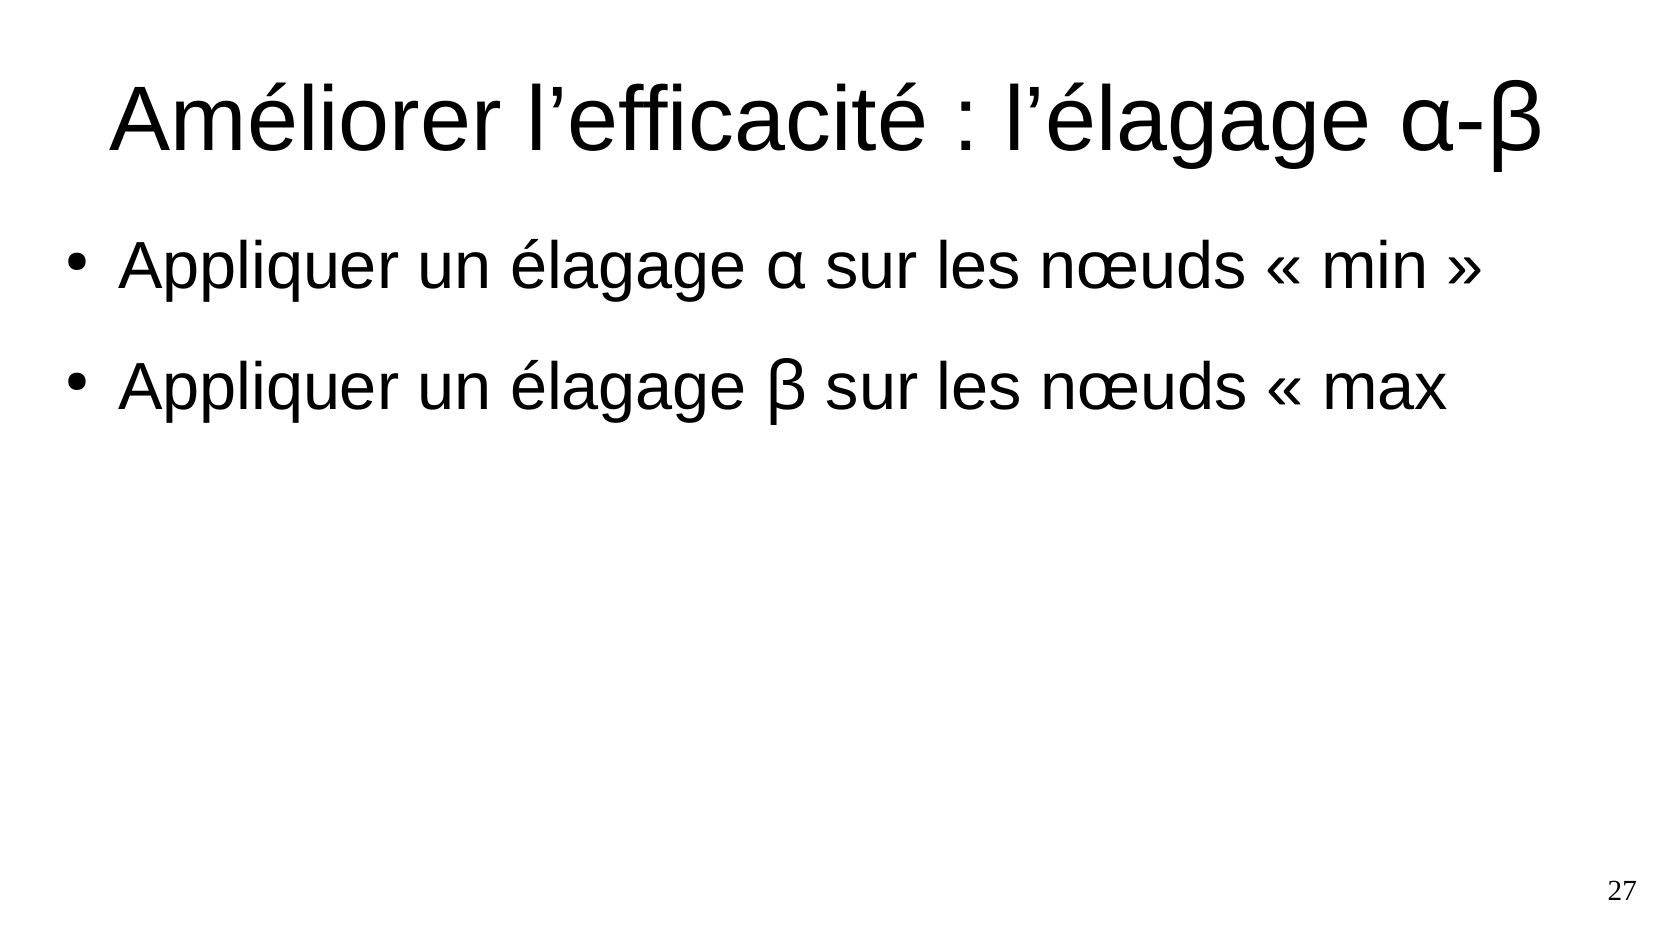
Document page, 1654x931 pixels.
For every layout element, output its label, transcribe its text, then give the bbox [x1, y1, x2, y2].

list Appliquer un élagage α sur les nœuds « min » Appliquer un élagage β sur les nœuds « max [47, 217, 1607, 758]
title Améliorer l’efficacité : l’élagage α-β [82, 37, 1571, 193]
